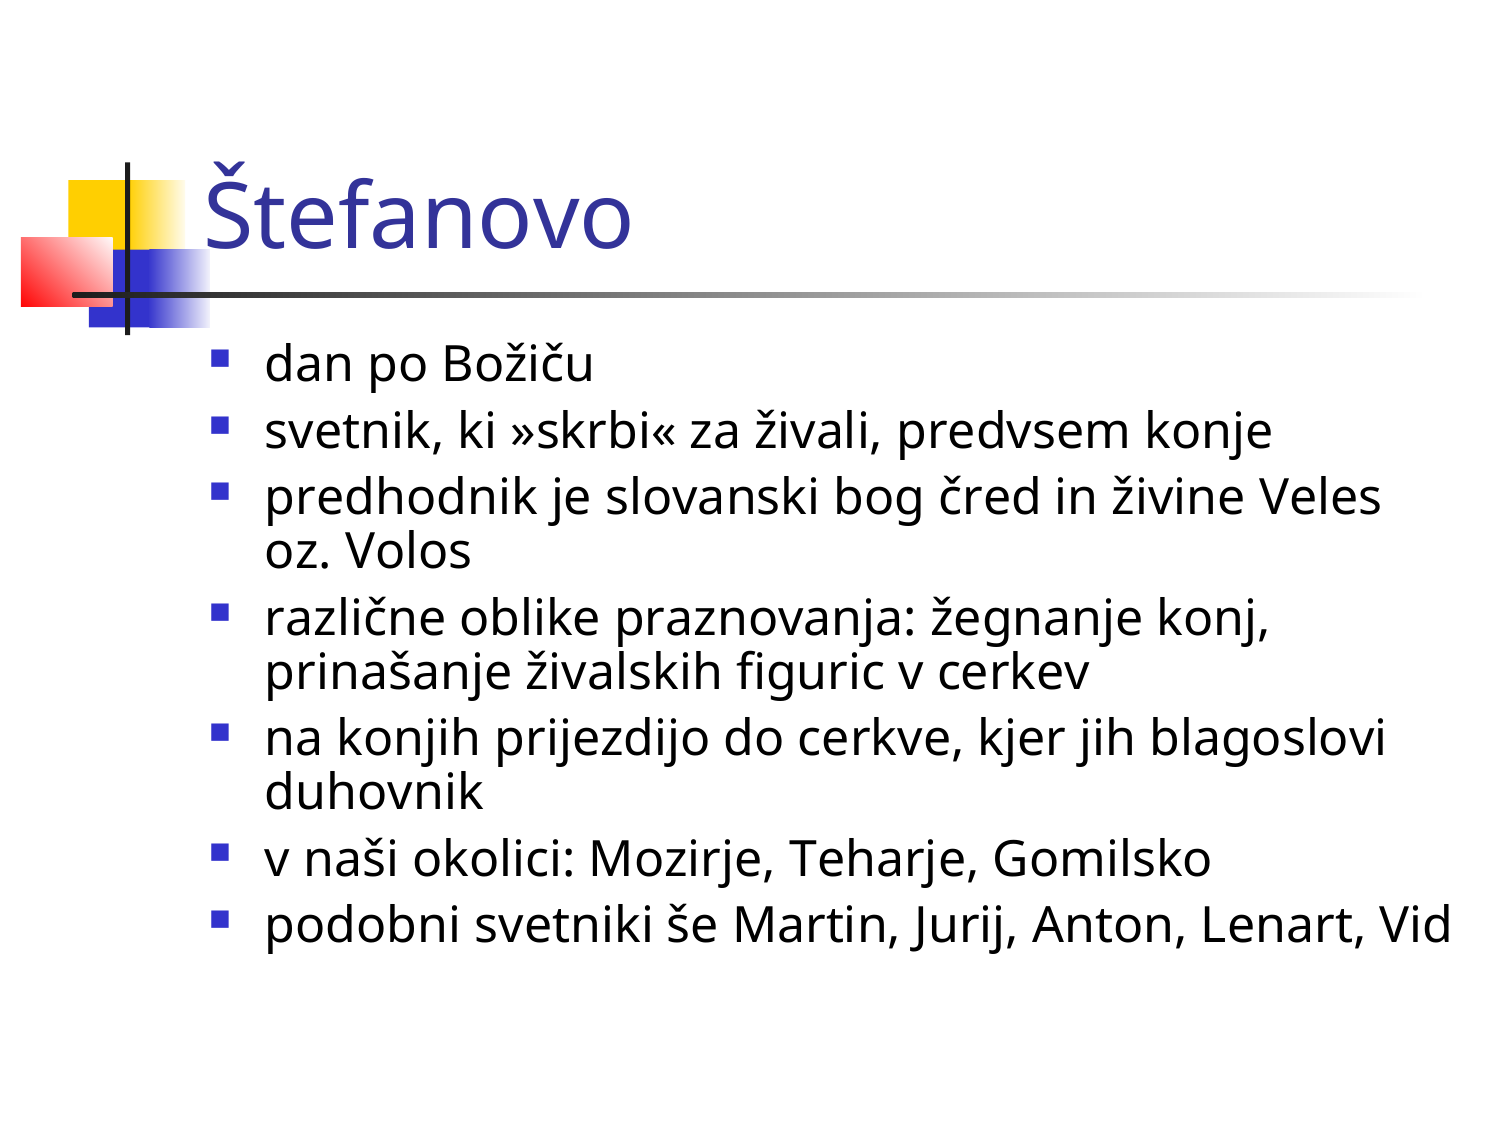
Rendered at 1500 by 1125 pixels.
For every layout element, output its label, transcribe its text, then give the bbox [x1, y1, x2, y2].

list dan po Božiču svetnik, ki »skrbi« za živali, predvsem konje predhodnik je slovanski bog čred in živine Veles oz. Volos različne oblike praznovanja: žegnanje konj, prinašanje živalskih figuric v cerkev na konjih prijezdijo do cerkve, kjer jih blagoslovi duhovnik v naši okolici: Mozirje, Teharje, Gomilsko podobni svetniki še Martin, Jurij, Anton, Lenart, Vid [193, 331, 1469, 1007]
title Štefanovo [188, 35, 1468, 276]
